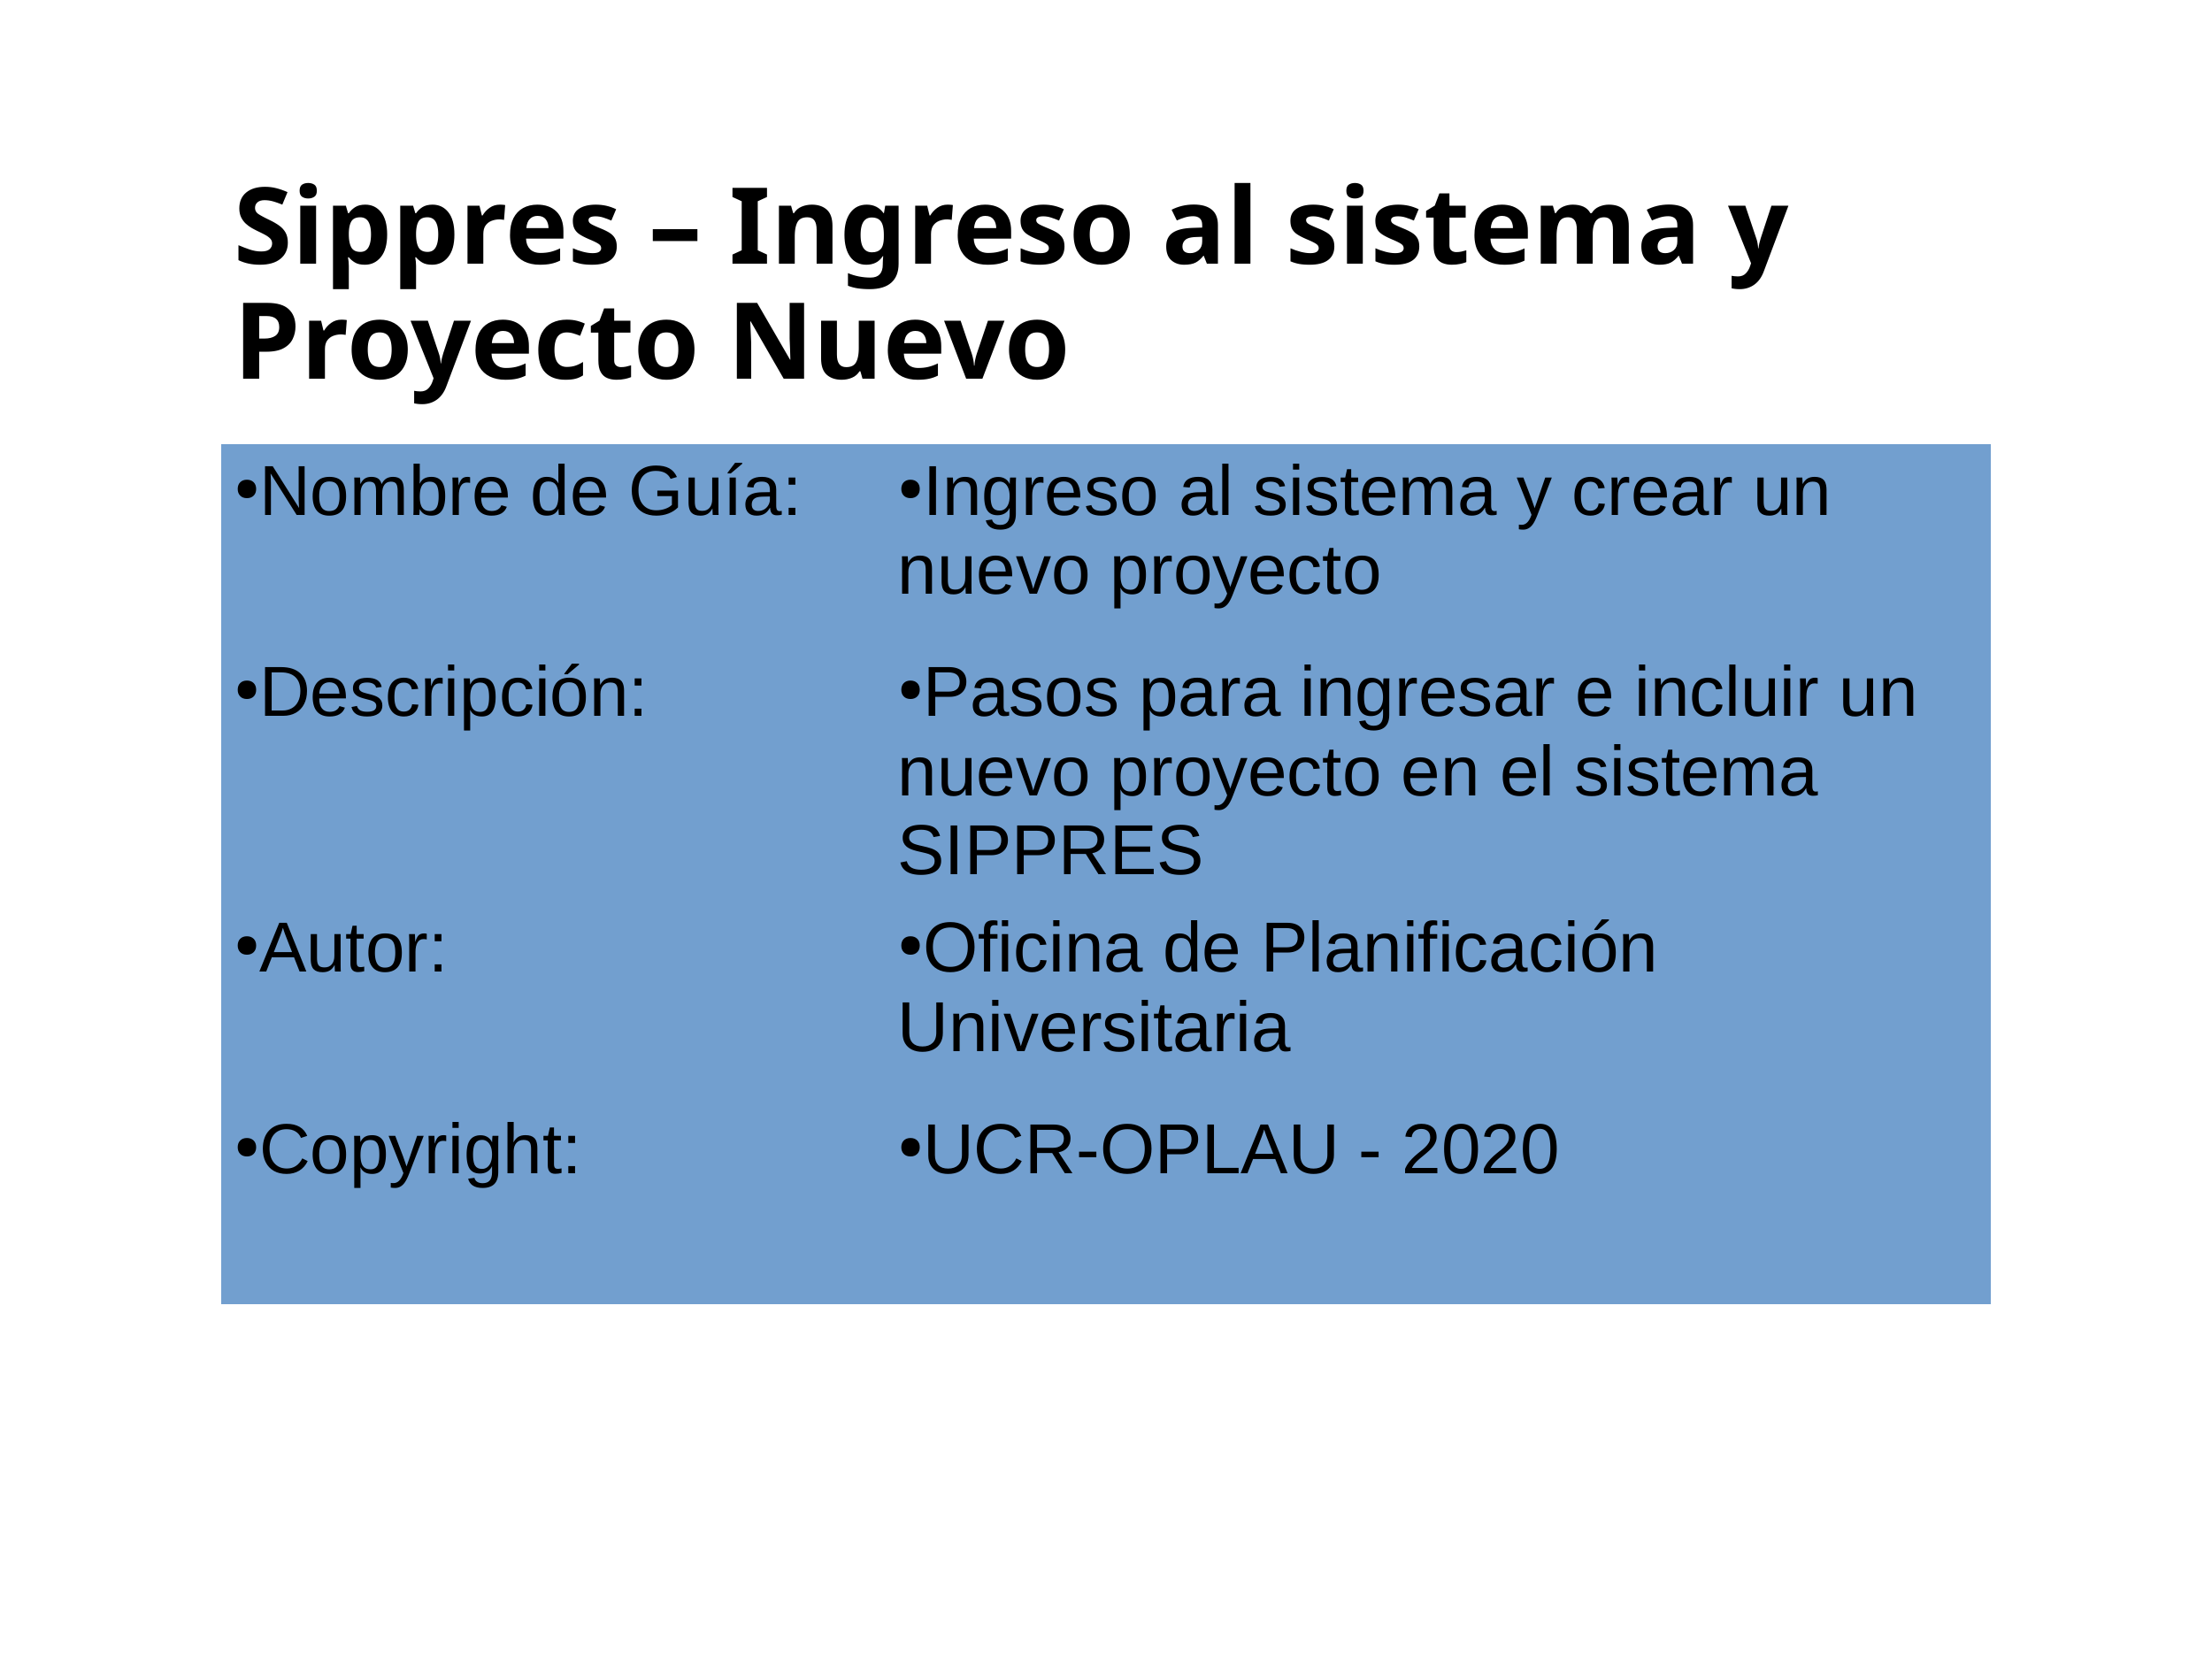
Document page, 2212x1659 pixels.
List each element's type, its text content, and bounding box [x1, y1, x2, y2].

table_cell Pasos para ingresar e incluir un nuevo proyecto en el sistema SIPPRES [885, 646, 1991, 902]
table_cell Oficina de Planificación Universitaria [885, 902, 1991, 1103]
table_header Ingreso al sistema y crear un nuevo proyecto [885, 444, 1991, 646]
table_header Nombre de Guía: [221, 444, 885, 646]
table_cell Descripción: [221, 646, 885, 902]
table_cell Autor: [221, 902, 885, 1103]
table_cell UCR-OPLAU - 2020 [885, 1103, 1991, 1304]
table_cell Copyright: [221, 1103, 885, 1304]
title Sippres – Ingreso al sistema y Proyecto Nuevo [220, 165, 1992, 498]
